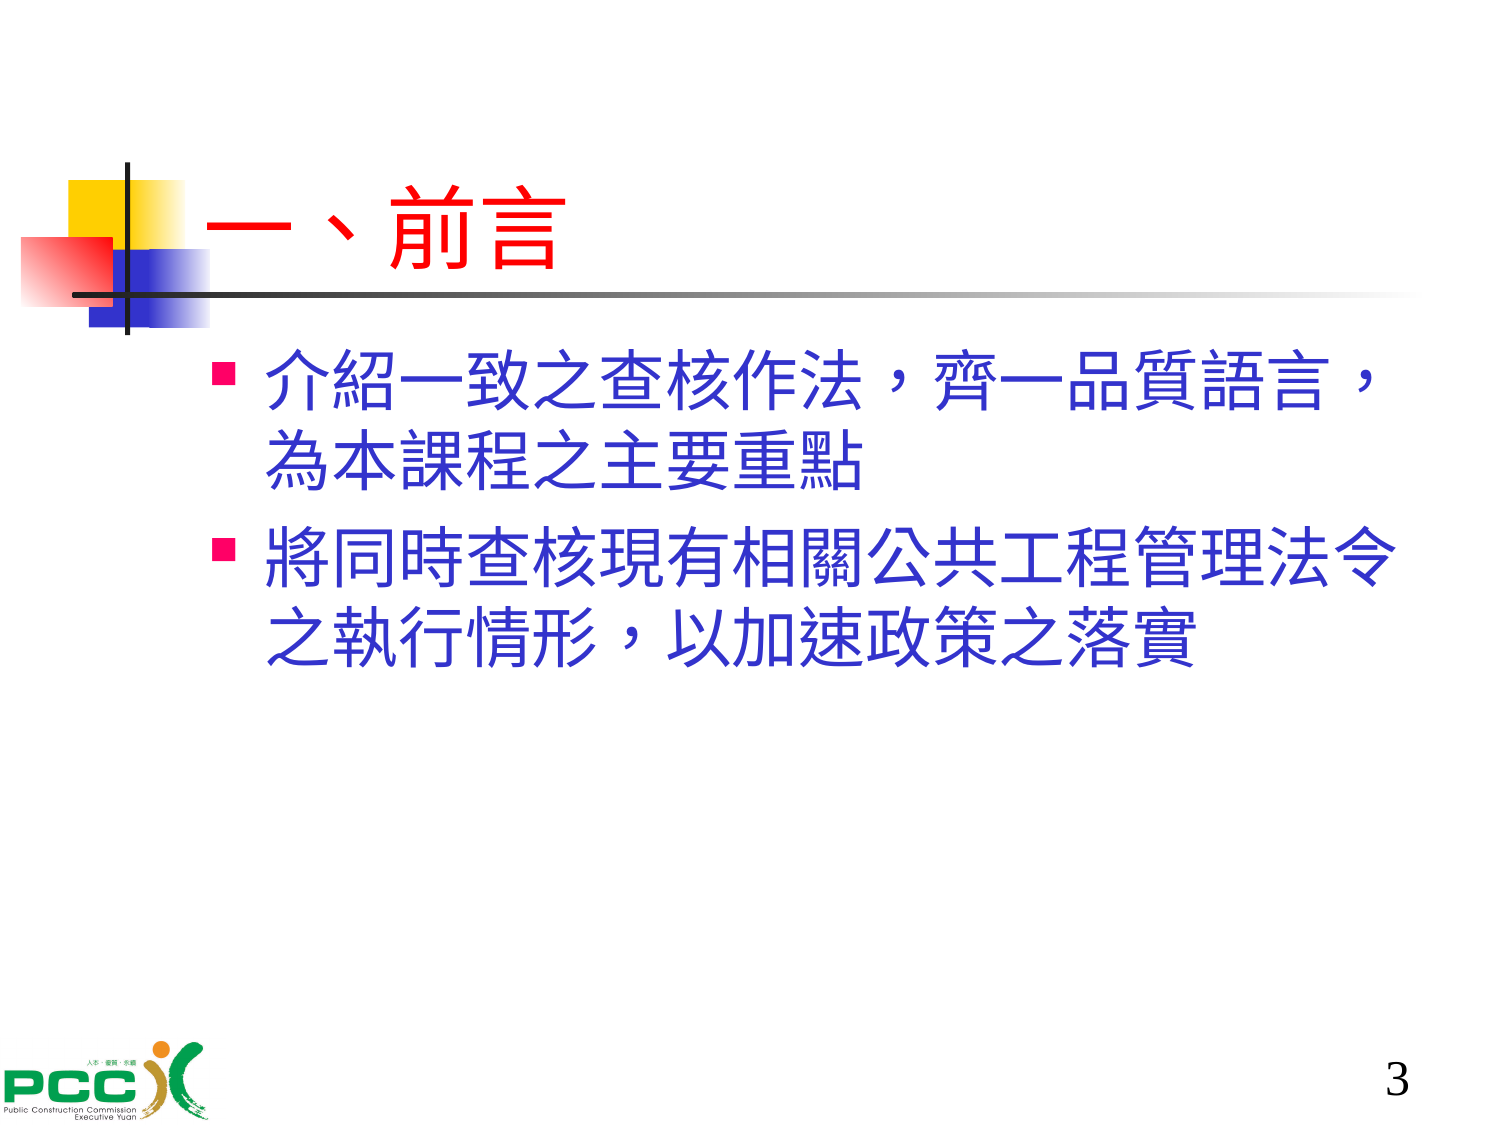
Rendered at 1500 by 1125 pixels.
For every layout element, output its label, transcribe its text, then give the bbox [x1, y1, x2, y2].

title 一、前言 [188, 101, 1468, 289]
picture [0, 1037, 226, 1125]
list 介紹一致之查核作法，齊一品質語言，為本課程之主要重點 將同時查核現有相關公共工程管理法令之執行情形，以加速政策之落實 [193, 331, 1469, 1007]
